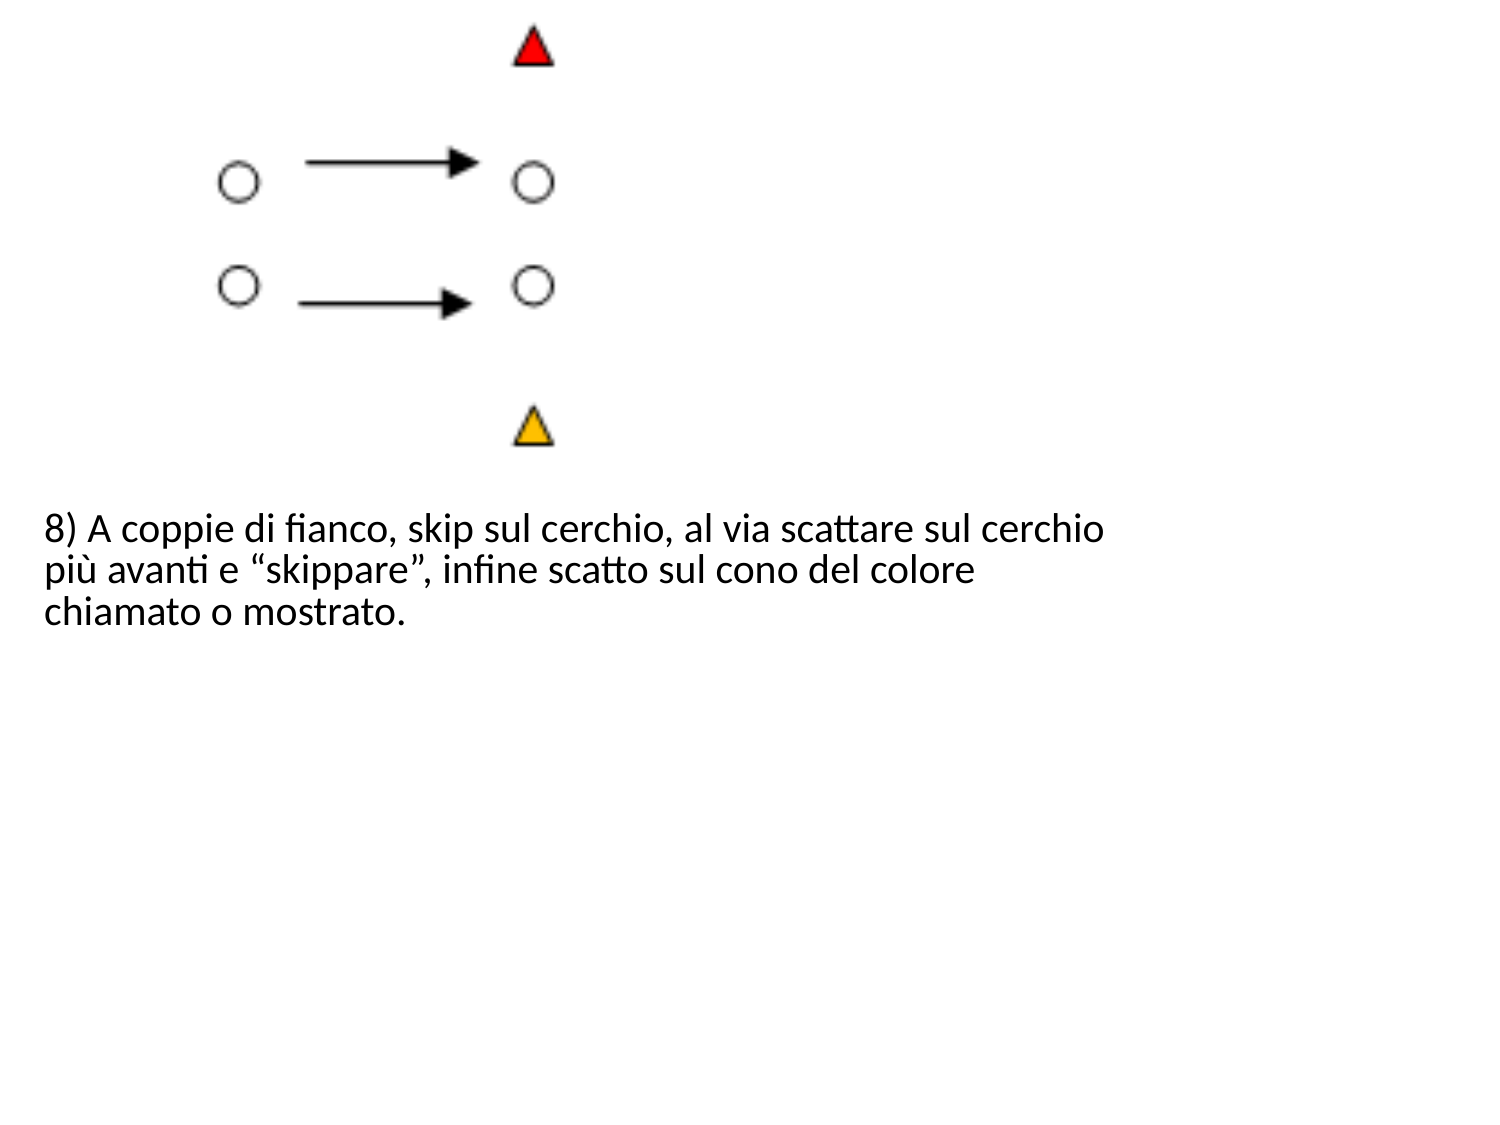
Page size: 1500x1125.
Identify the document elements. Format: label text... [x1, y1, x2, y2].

text_box 8) A coppie di fianco, skip sul cerchio, al via scattare sul cerchio più avanti e “skippare”, infine scatto sul cono del colore chiamato o mostrato. [29, 503, 1126, 644]
picture [0, 0, 916, 480]
